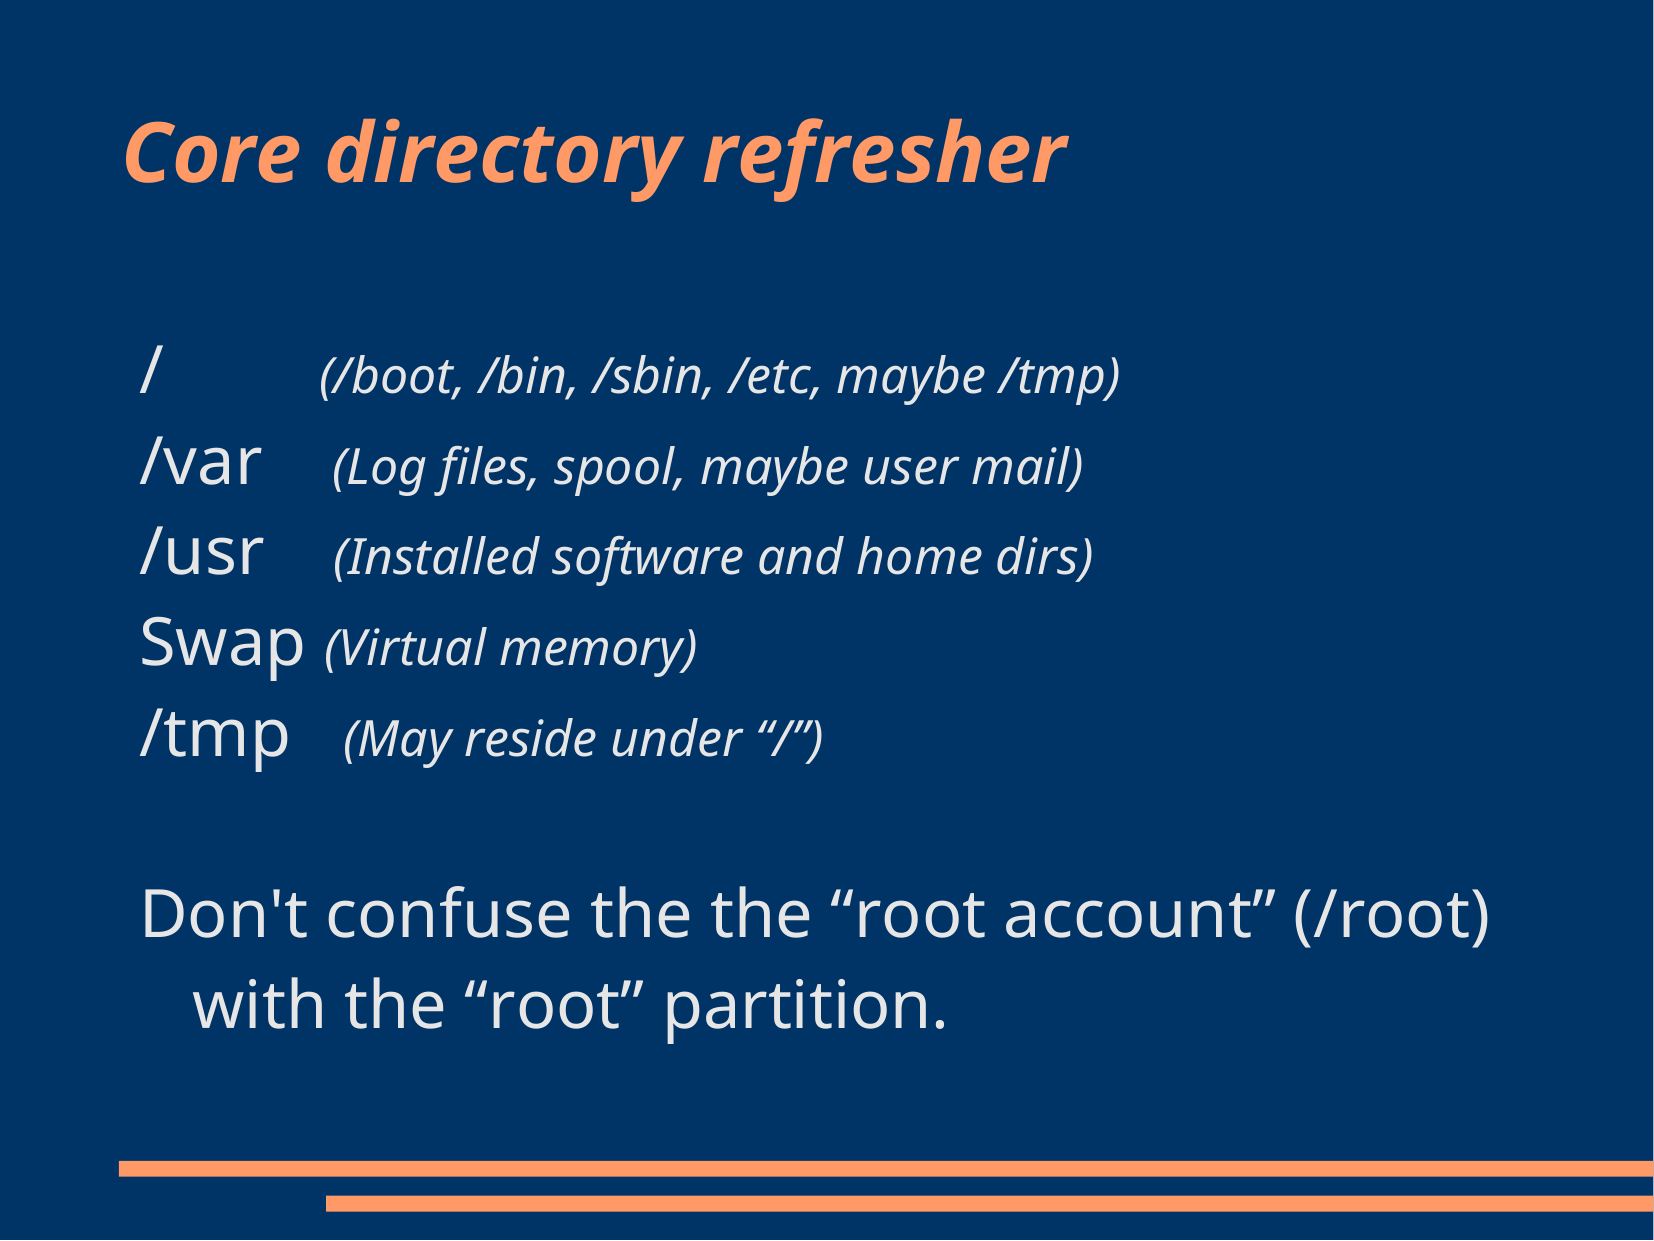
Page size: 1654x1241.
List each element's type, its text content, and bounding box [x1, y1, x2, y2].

list / (/boot, /bin, /sbin, /etc, maybe /tmp) /var (Log files, spool, maybe user mail) /usr (Installed software and home dirs) Swap (Virtual memory) /tmp (May reside under “/”) Don't confuse the the “root account” (/root) with the “root” partition. [121, 322, 1561, 1132]
text_box d [0, 872, 990, 1159]
title Core directory refresher [121, 46, 1534, 254]
